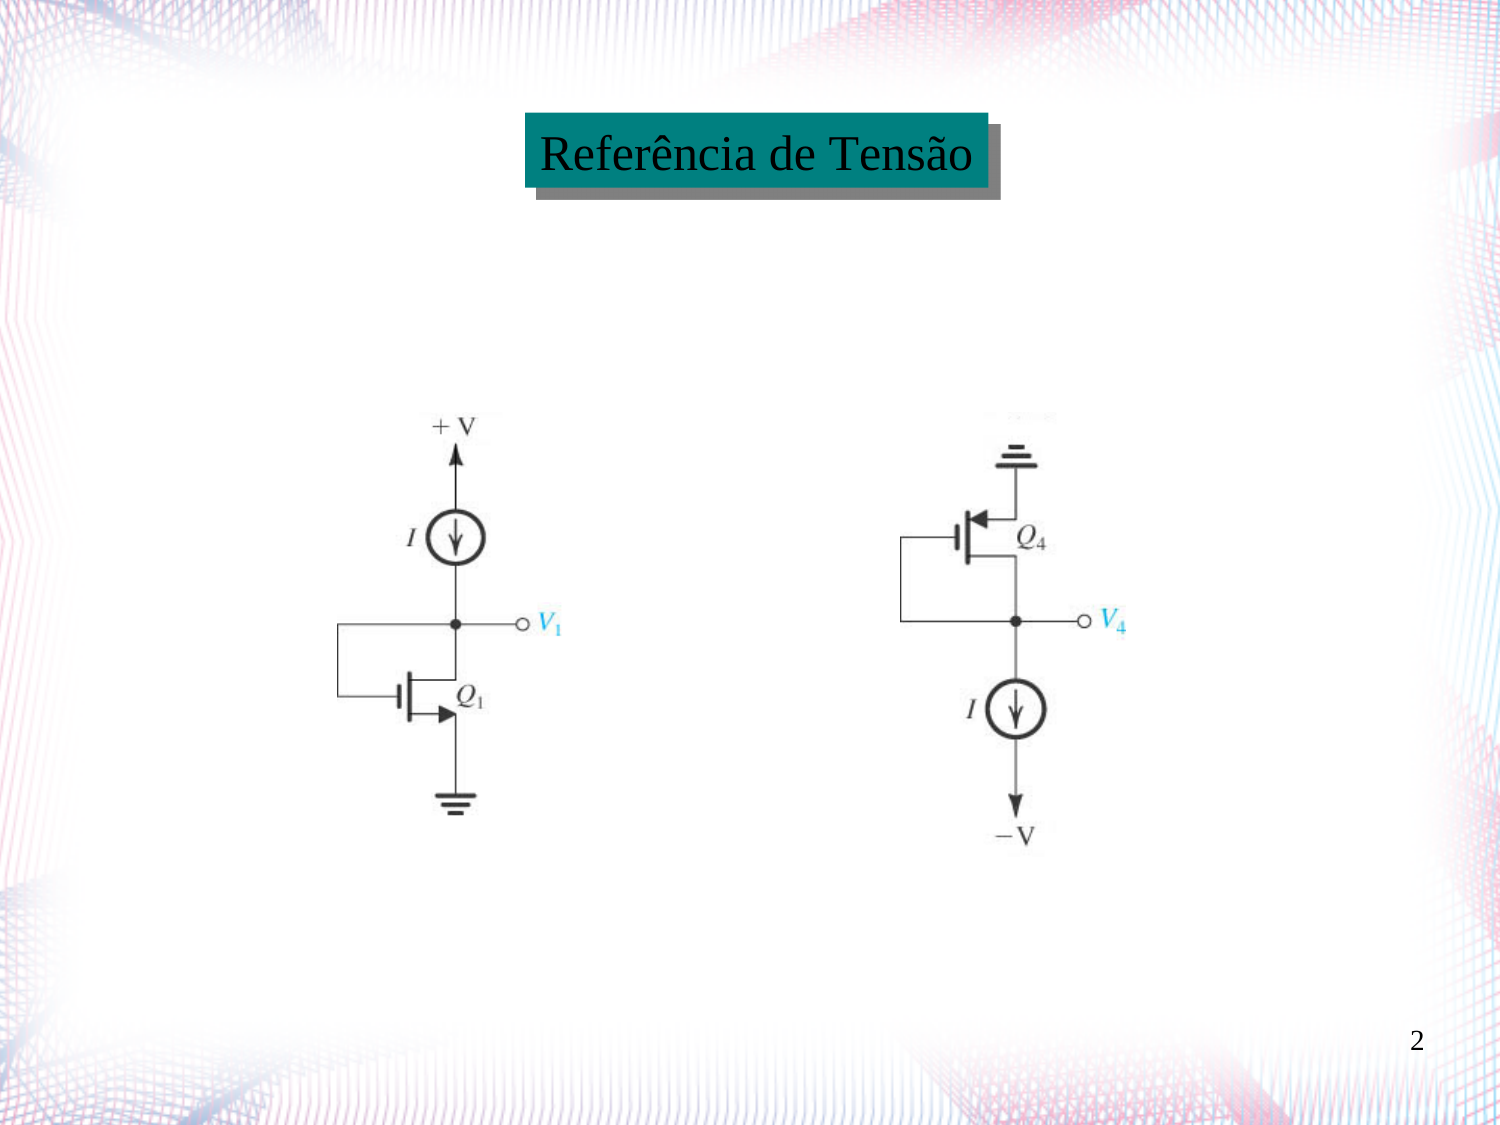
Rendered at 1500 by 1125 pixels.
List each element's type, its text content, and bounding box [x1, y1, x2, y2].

text_box Referência de Tensão [525, 112, 989, 188]
picture [0, 0, 1500, 1125]
